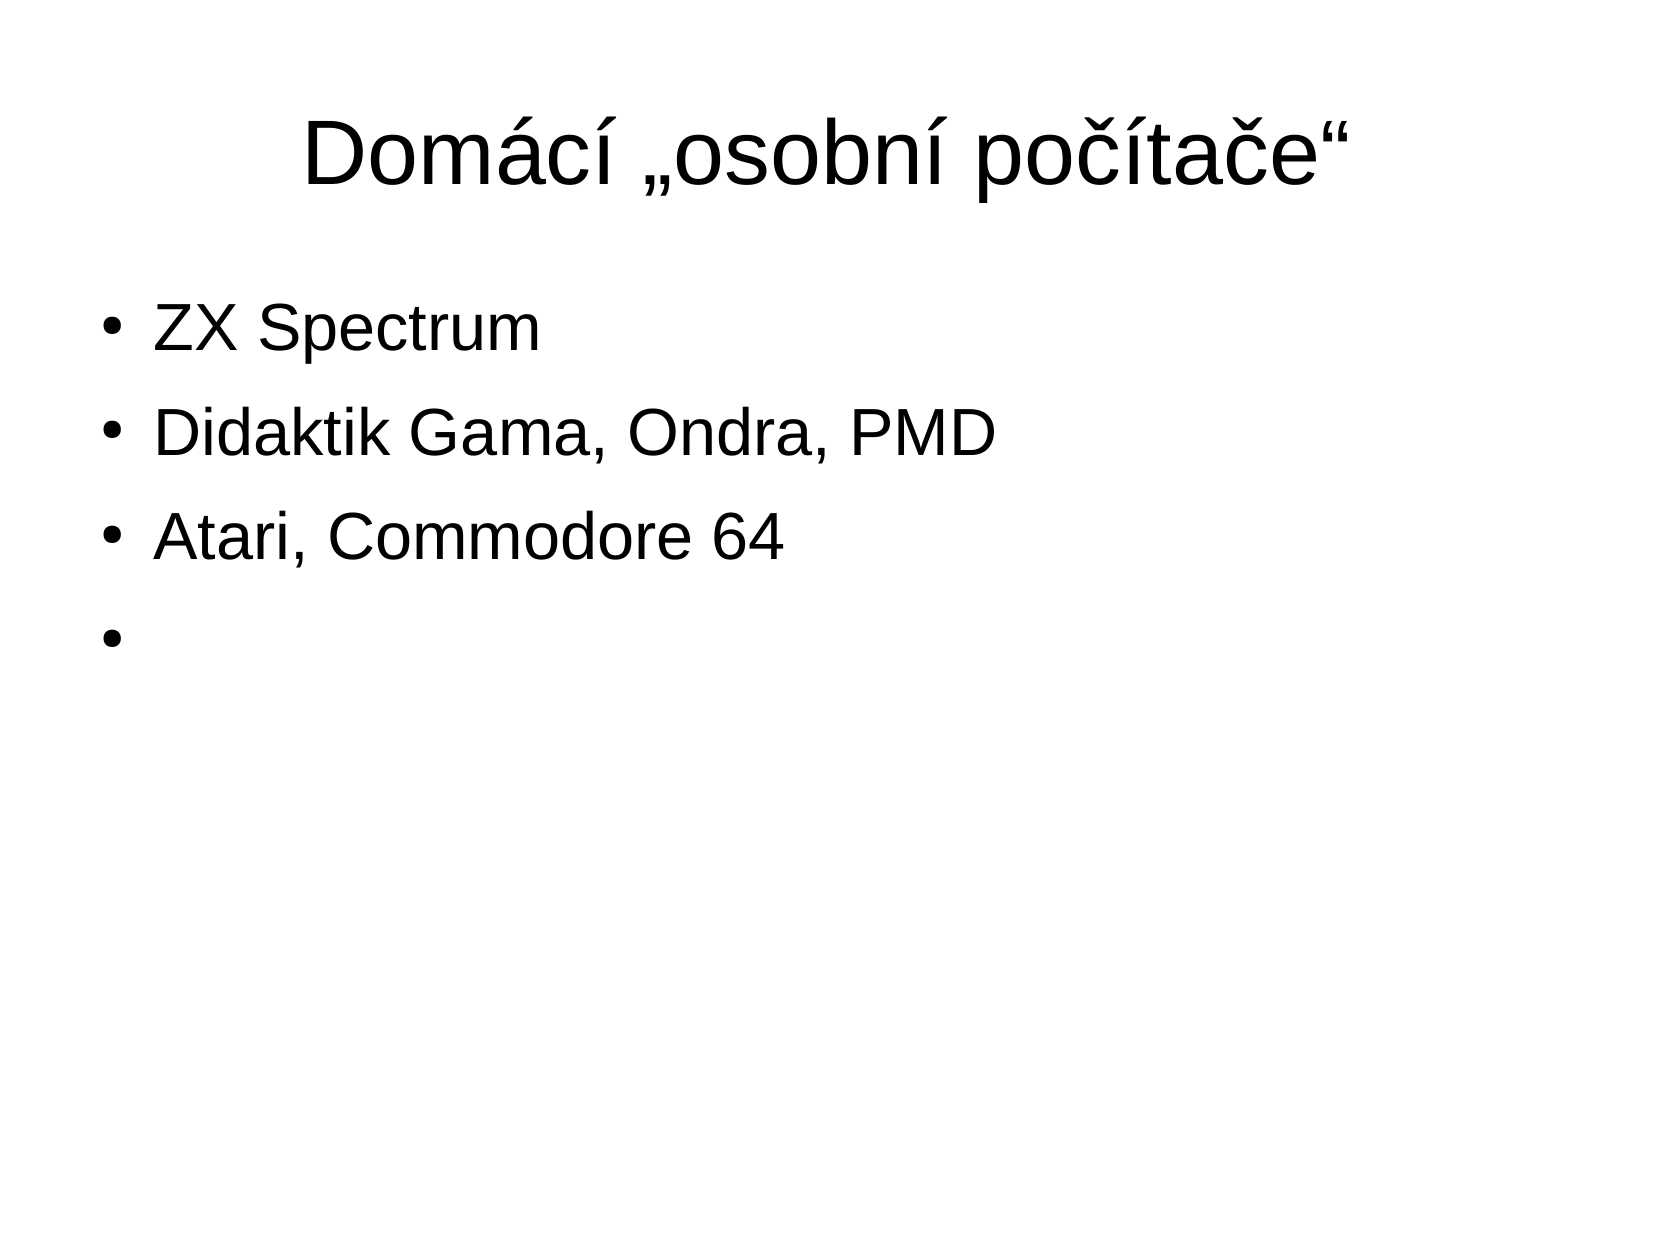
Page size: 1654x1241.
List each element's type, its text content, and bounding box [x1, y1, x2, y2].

title Domácí „osobní počítače“ [82, 49, 1571, 257]
list ZX Spectrum Didaktik Gama, Ondra, PMD Atari, Commodore 64 [82, 290, 1571, 1109]
